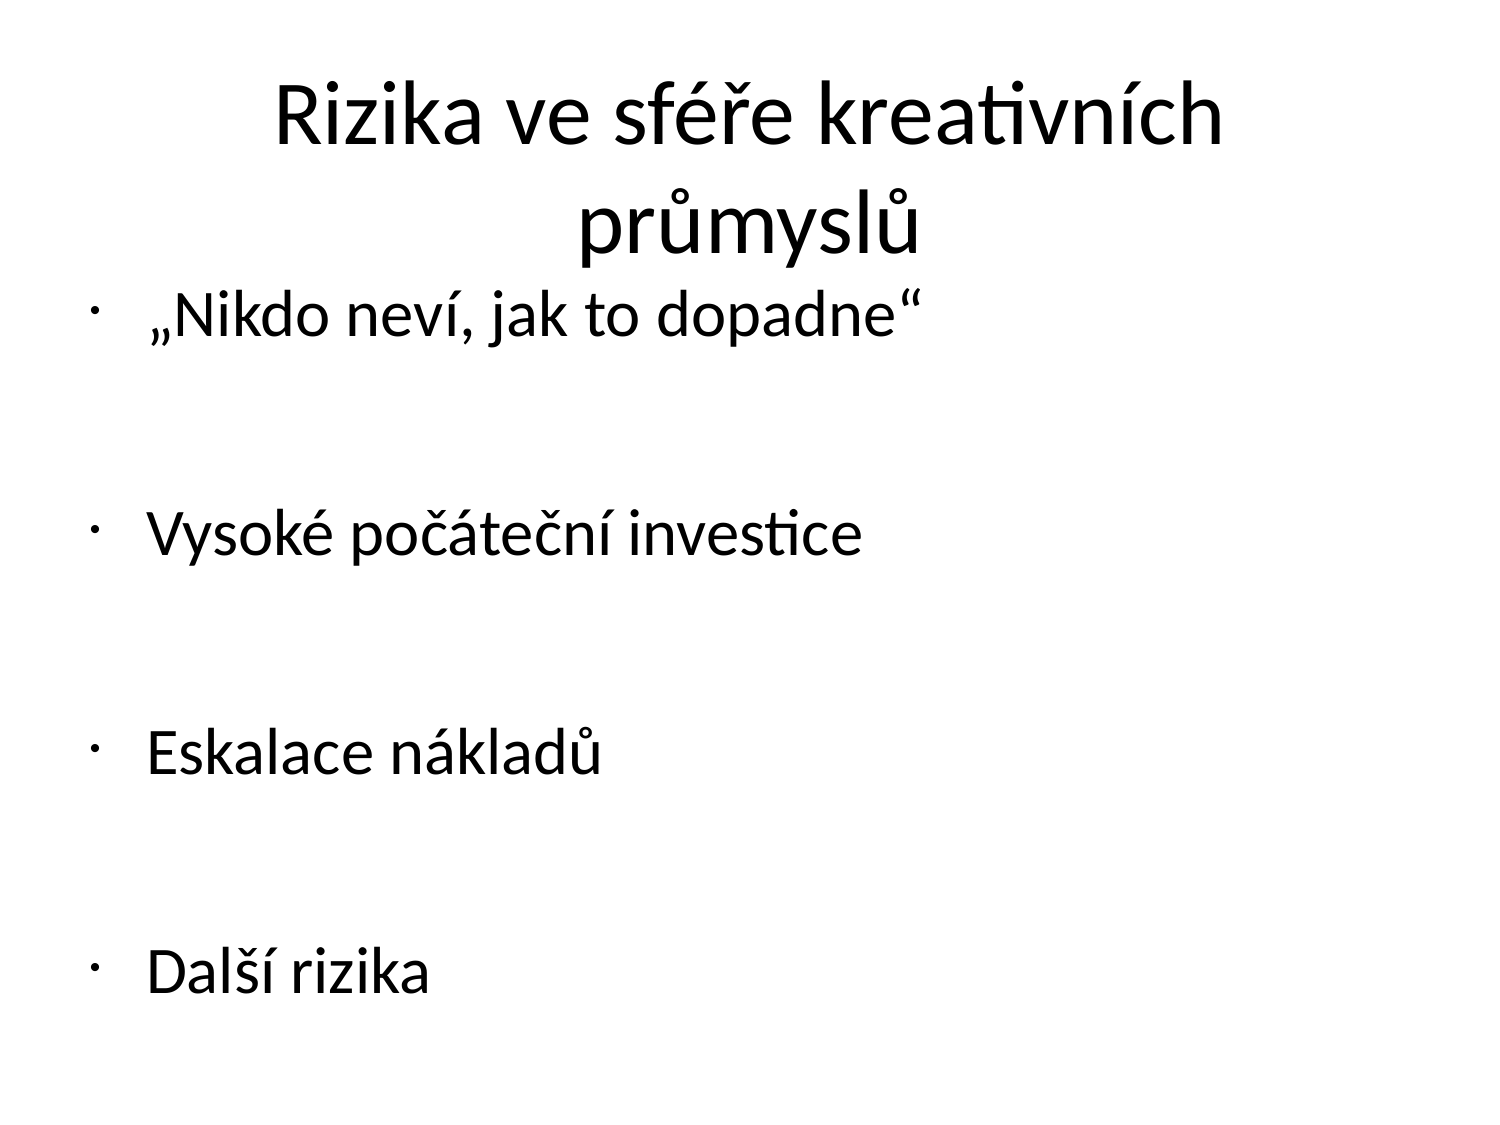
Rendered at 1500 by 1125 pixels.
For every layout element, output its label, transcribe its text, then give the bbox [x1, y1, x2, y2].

title Rizika ve sféře kreativních průmyslů [75, 45, 1425, 233]
list „Nikdo neví, jak to dopadne“ Vysoké počáteční investice Eskalace nákladů Další rizika [75, 262, 1425, 1005]
